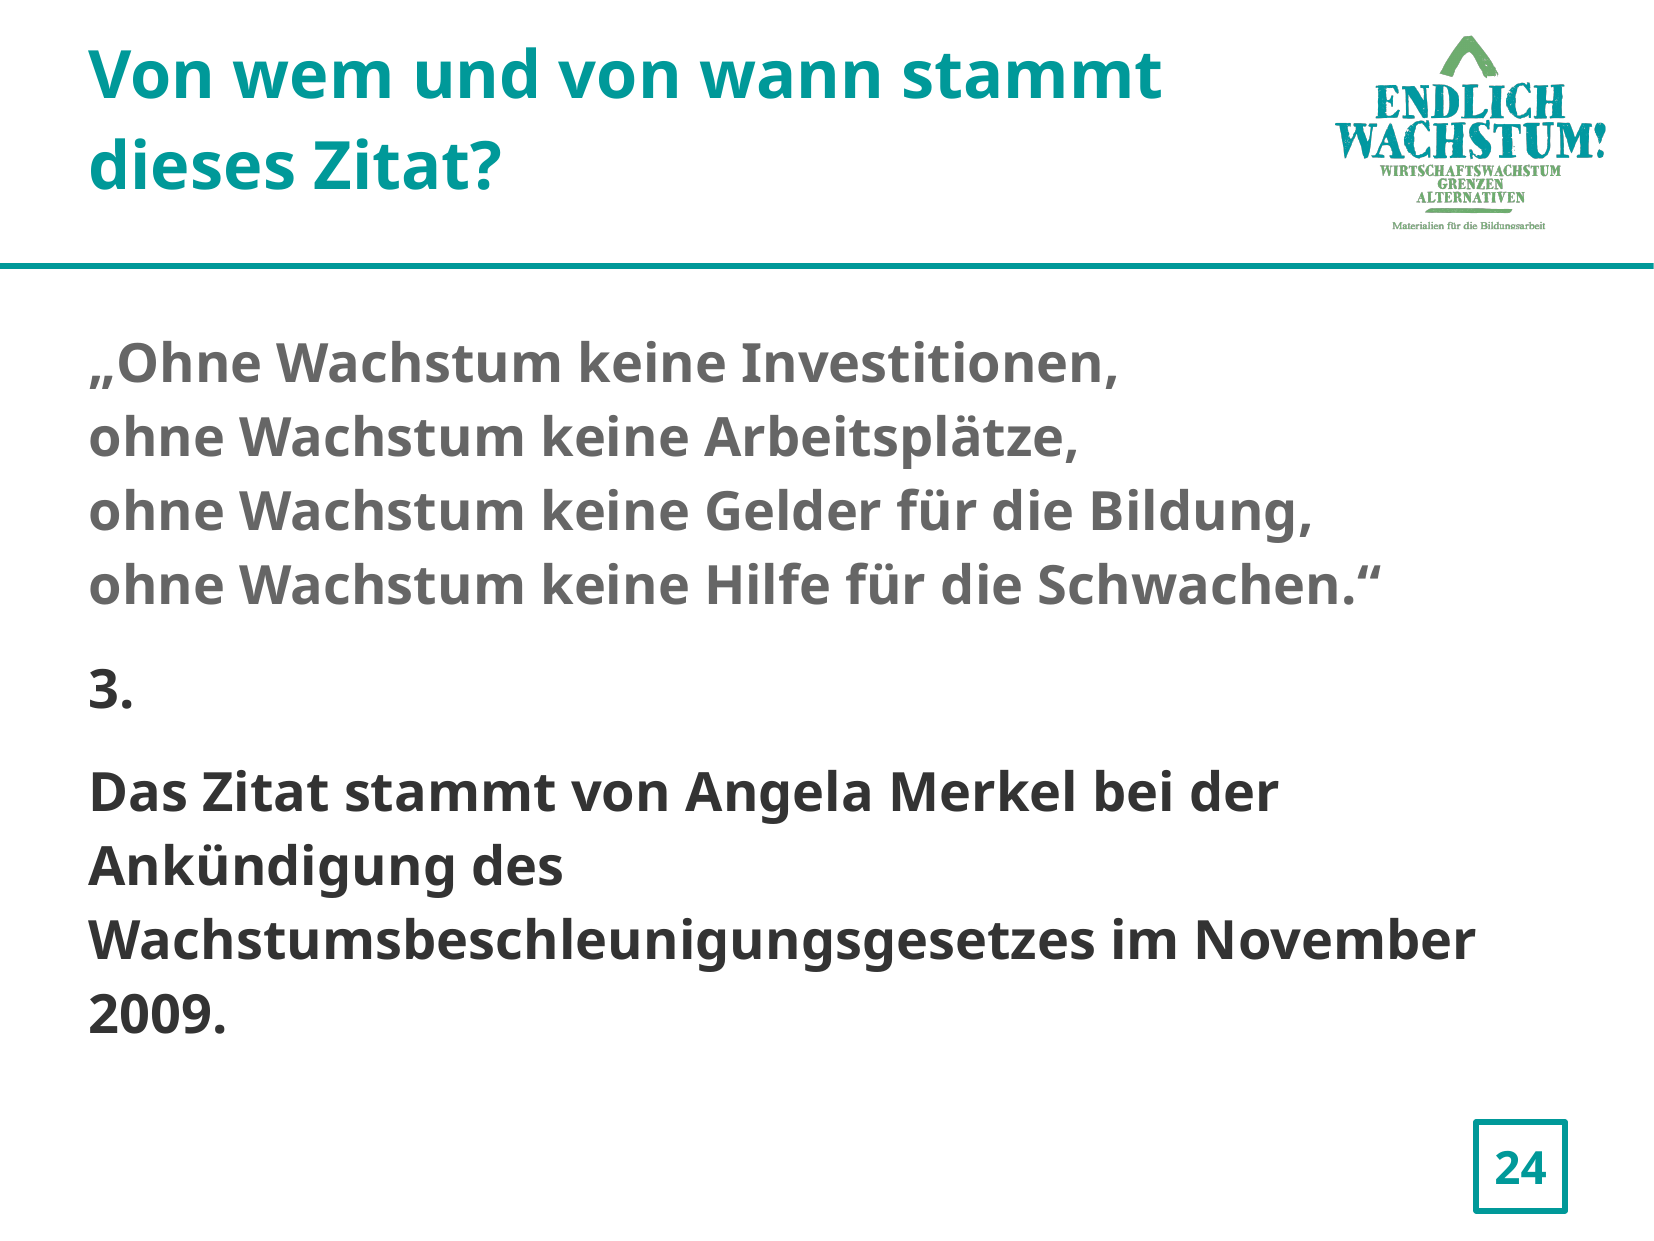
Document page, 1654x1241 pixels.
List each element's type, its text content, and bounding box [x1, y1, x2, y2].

list „Ohne Wachstum keine Investitionen, ohne Wachstum keine Arbeitsplätze, ohne Wachstum keine Gelder für die Bildung, ohne Wachstum keine Hilfe für die Schwachen.“ 3. Das Zitat stammt von Angela Merkel bei der Ankündigung des Wachstumsbeschleunigungsgesetzes im November 2009. [88, 324, 1577, 1045]
picture [1334, 35, 1607, 231]
title Von wem und von wann stammt dieses Zitat? [88, 14, 1270, 404]
